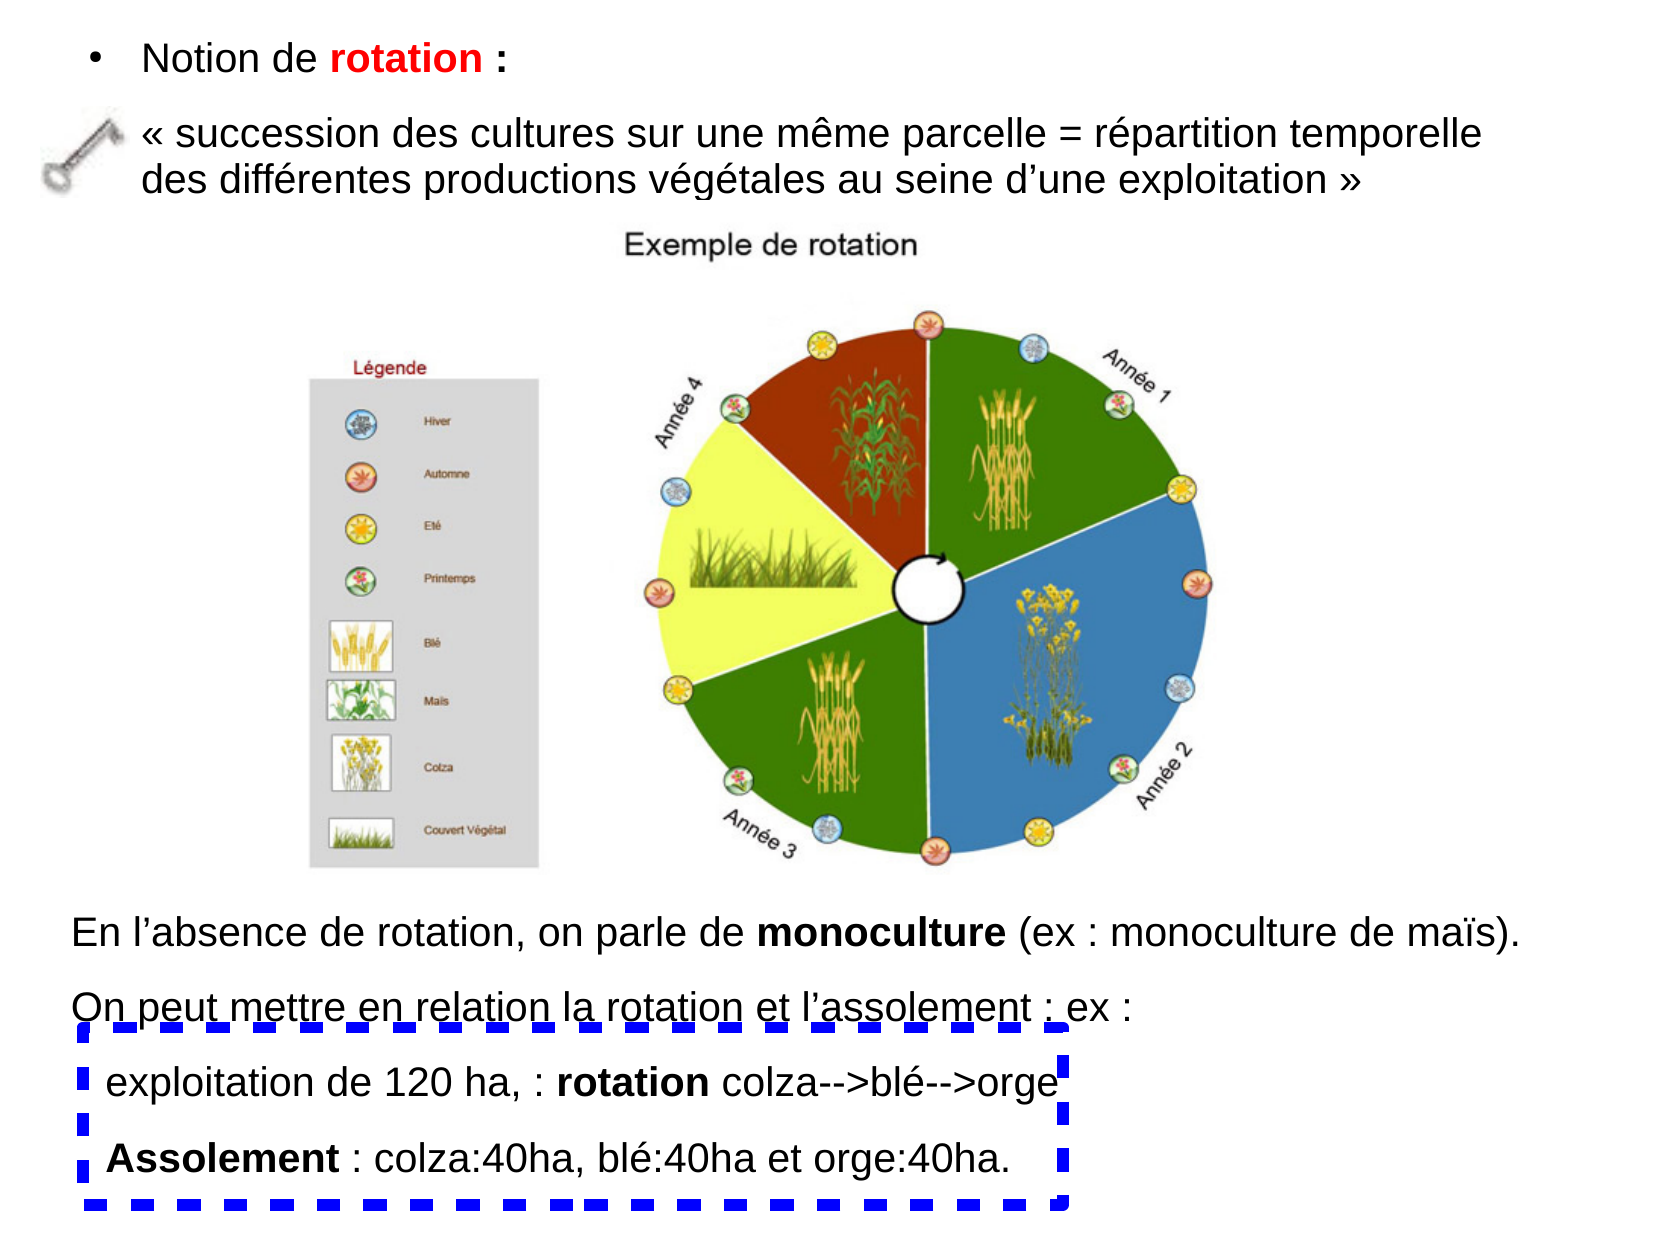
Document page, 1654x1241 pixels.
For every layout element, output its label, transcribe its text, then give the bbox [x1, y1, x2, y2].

list Notion de rotation : « succession des cultures sur une même parcelle = répartition temporelle des différentes productions végétales au seine d’une exploitation » En l’absence de rotation, on parle de monoculture (ex : monoculture de maïs). On peut mettre en relation la rotation et l’assolement : ex : exploitation de 120 ha, : rotation colza-->blé-->orge Assolement : colza:40ha, blé:40ha et orge:40ha. [70, 35, 1526, 1205]
picture [271, 200, 1241, 898]
picture [40, 106, 130, 198]
